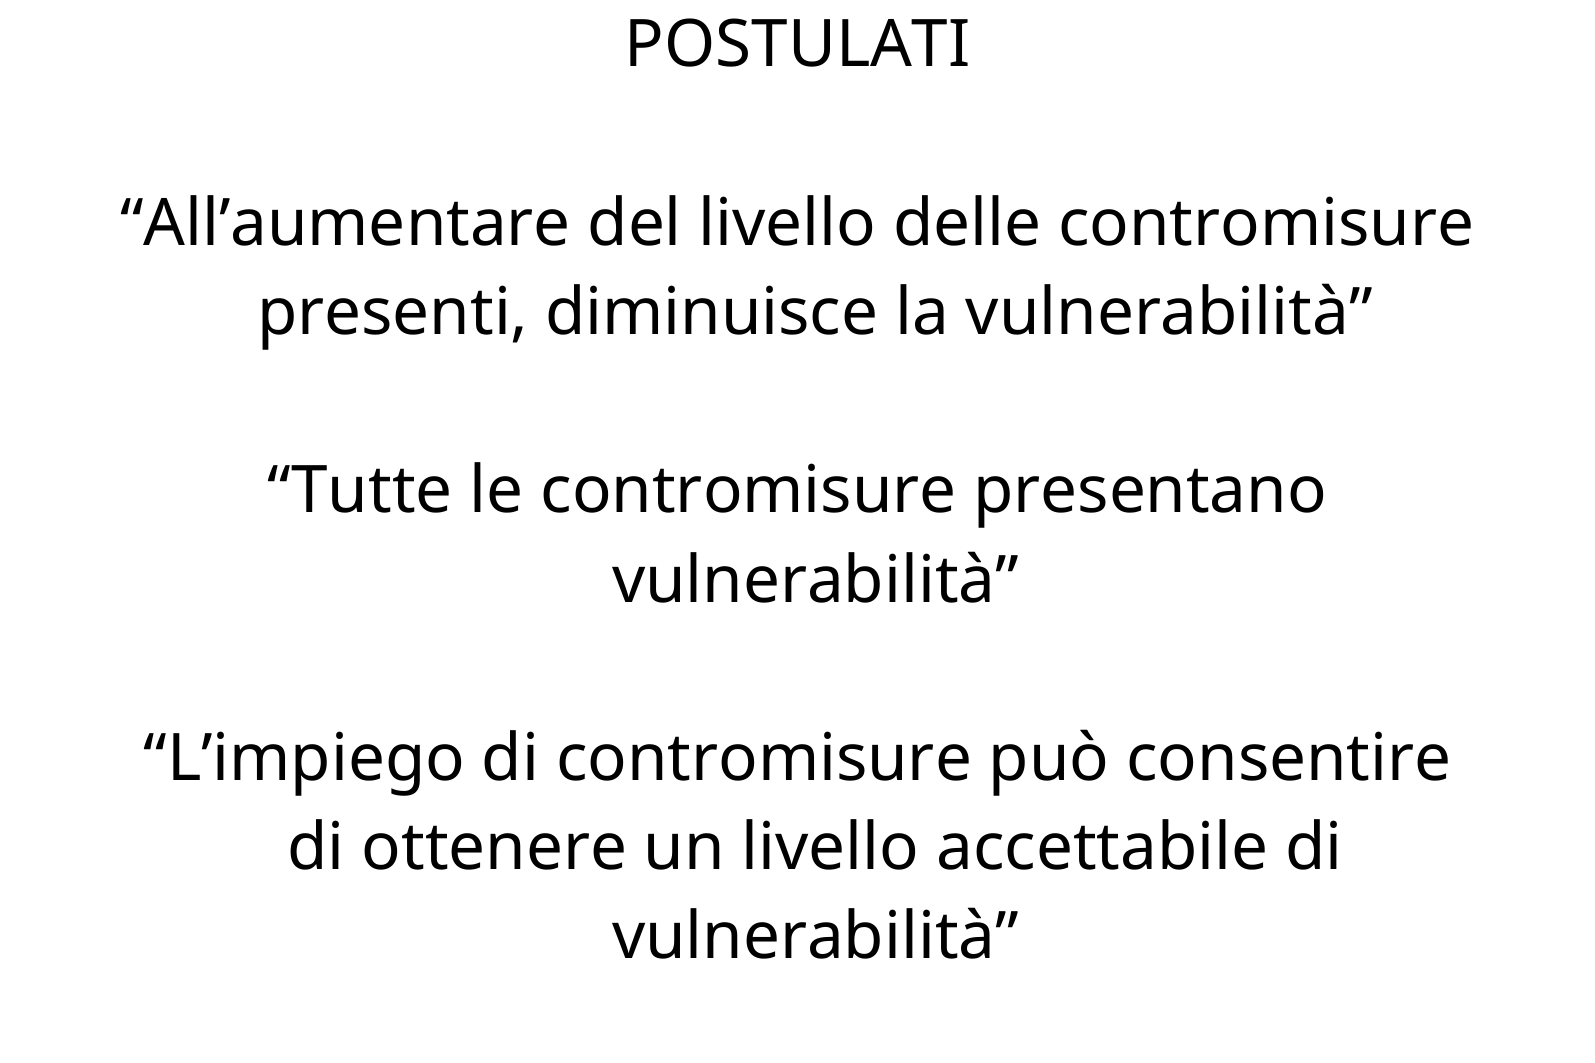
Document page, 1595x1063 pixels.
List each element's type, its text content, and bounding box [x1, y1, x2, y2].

subtitle POSTULATI “All’aumentare del livello delle contromisure presenti, diminuisce la vulnerabilità” “Tutte le contromisure presentano vulnerabilità” “L’impiego di contromisure può consentire di ottenere un livello accettabile di vulnerabilità” [117, 78, 1479, 966]
